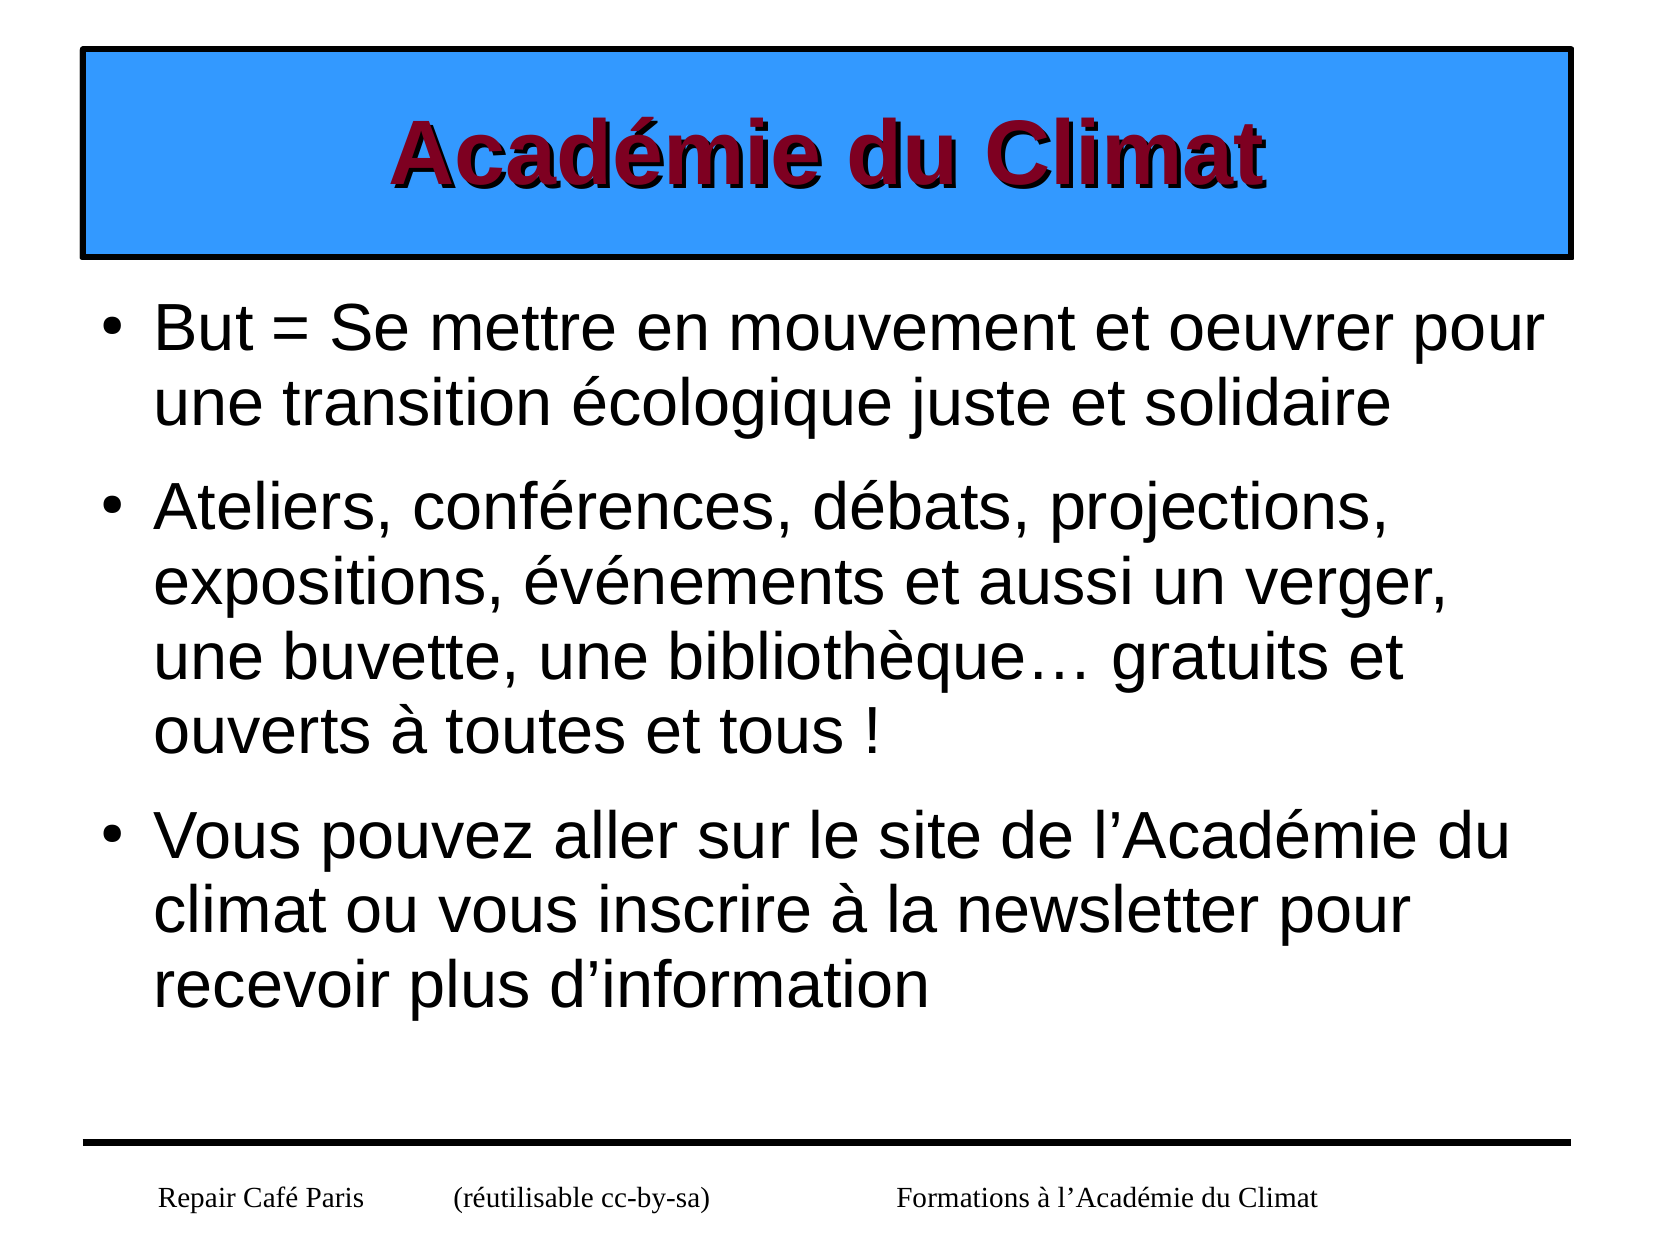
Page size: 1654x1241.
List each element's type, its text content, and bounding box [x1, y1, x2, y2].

list But = Se mettre en mouvement et oeuvrer pour une transition écologique juste et solidaire Ateliers, conférences, débats, projections, expositions, événements et aussi un verger, une buvette, une bibliothèque… gratuits et ouverts à toutes et tous ! Vous pouvez aller sur le site de l’Académie du climat ou vous inscrire à la newsletter pour recevoir plus d’information [82, 290, 1571, 1097]
title Académie du Climat [82, 49, 1571, 257]
